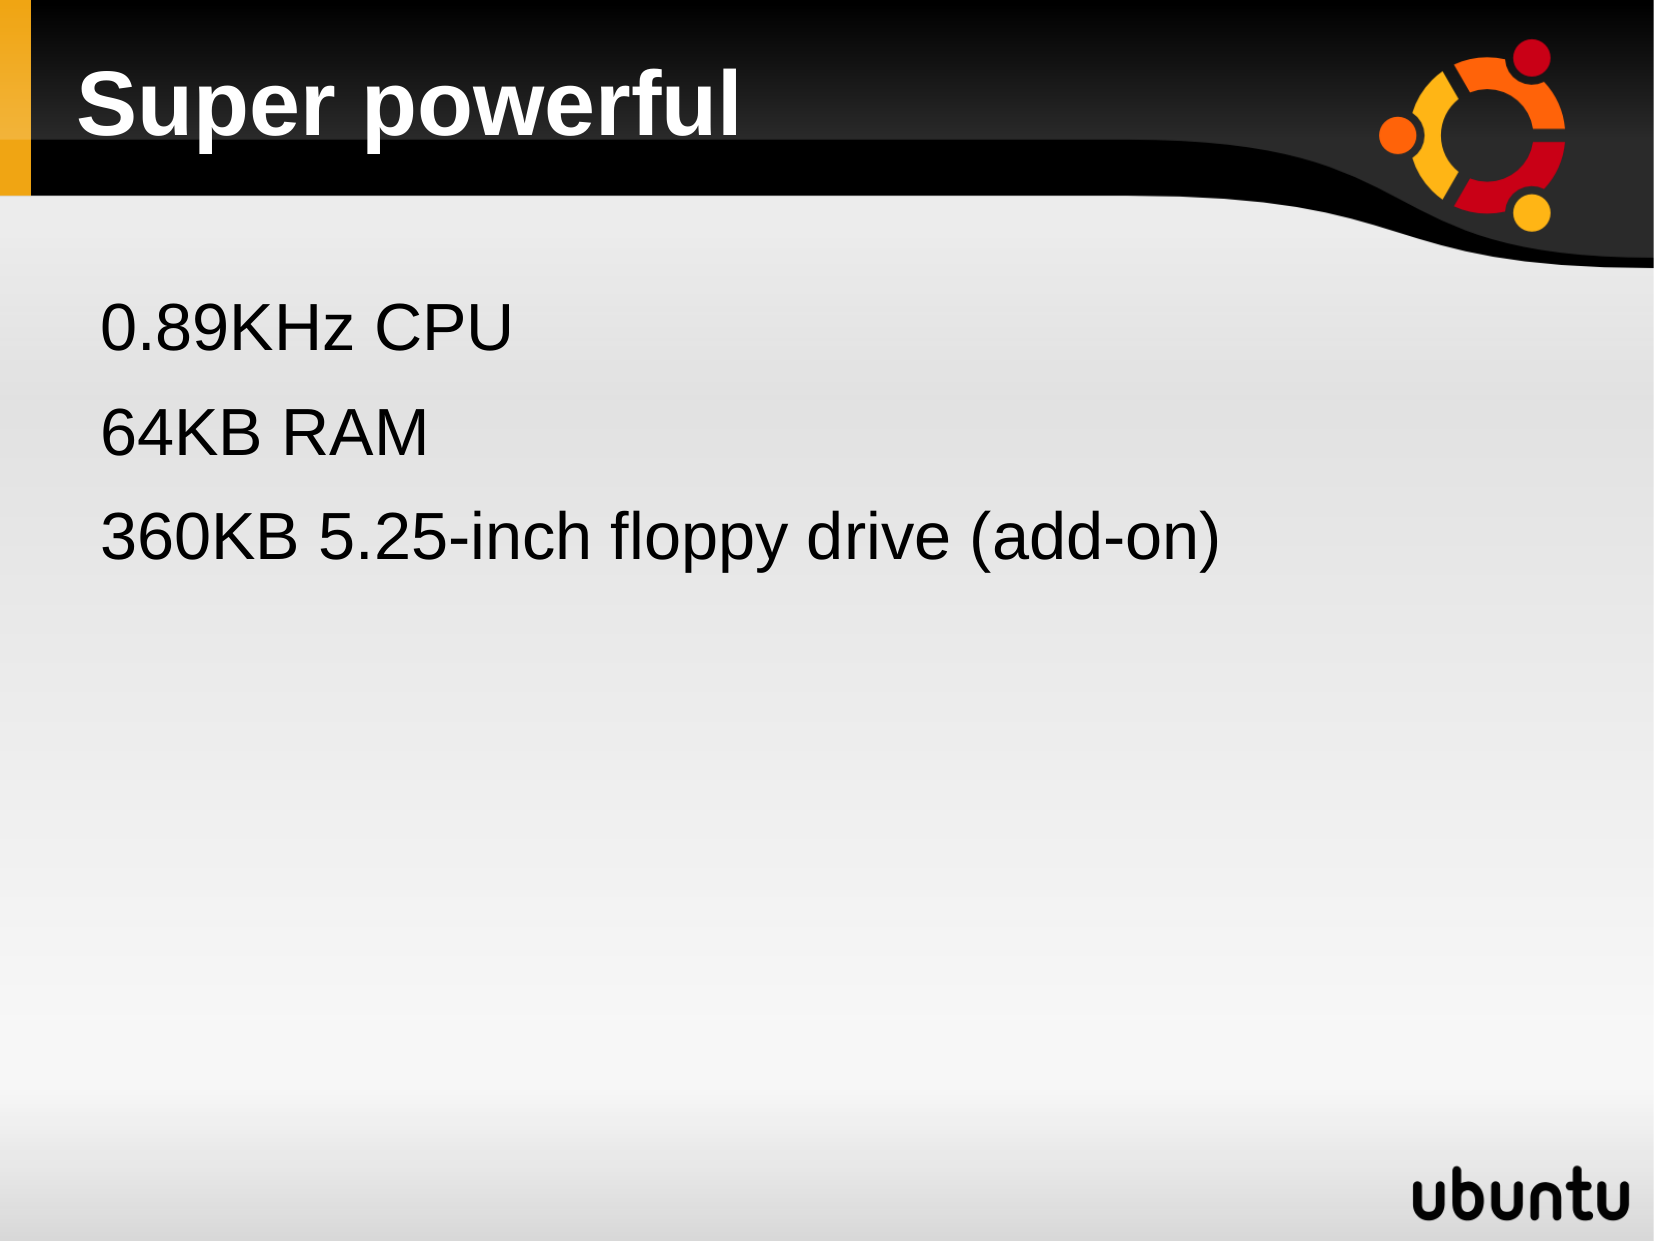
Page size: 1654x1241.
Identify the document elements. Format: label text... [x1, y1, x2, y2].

list 0.89KHz CPU 64KB RAM 360KB 5.25-inch floppy drive (add-on) [82, 290, 1571, 1109]
picture [0, 0, 1654, 1241]
title Super powerful [76, 0, 1565, 208]
